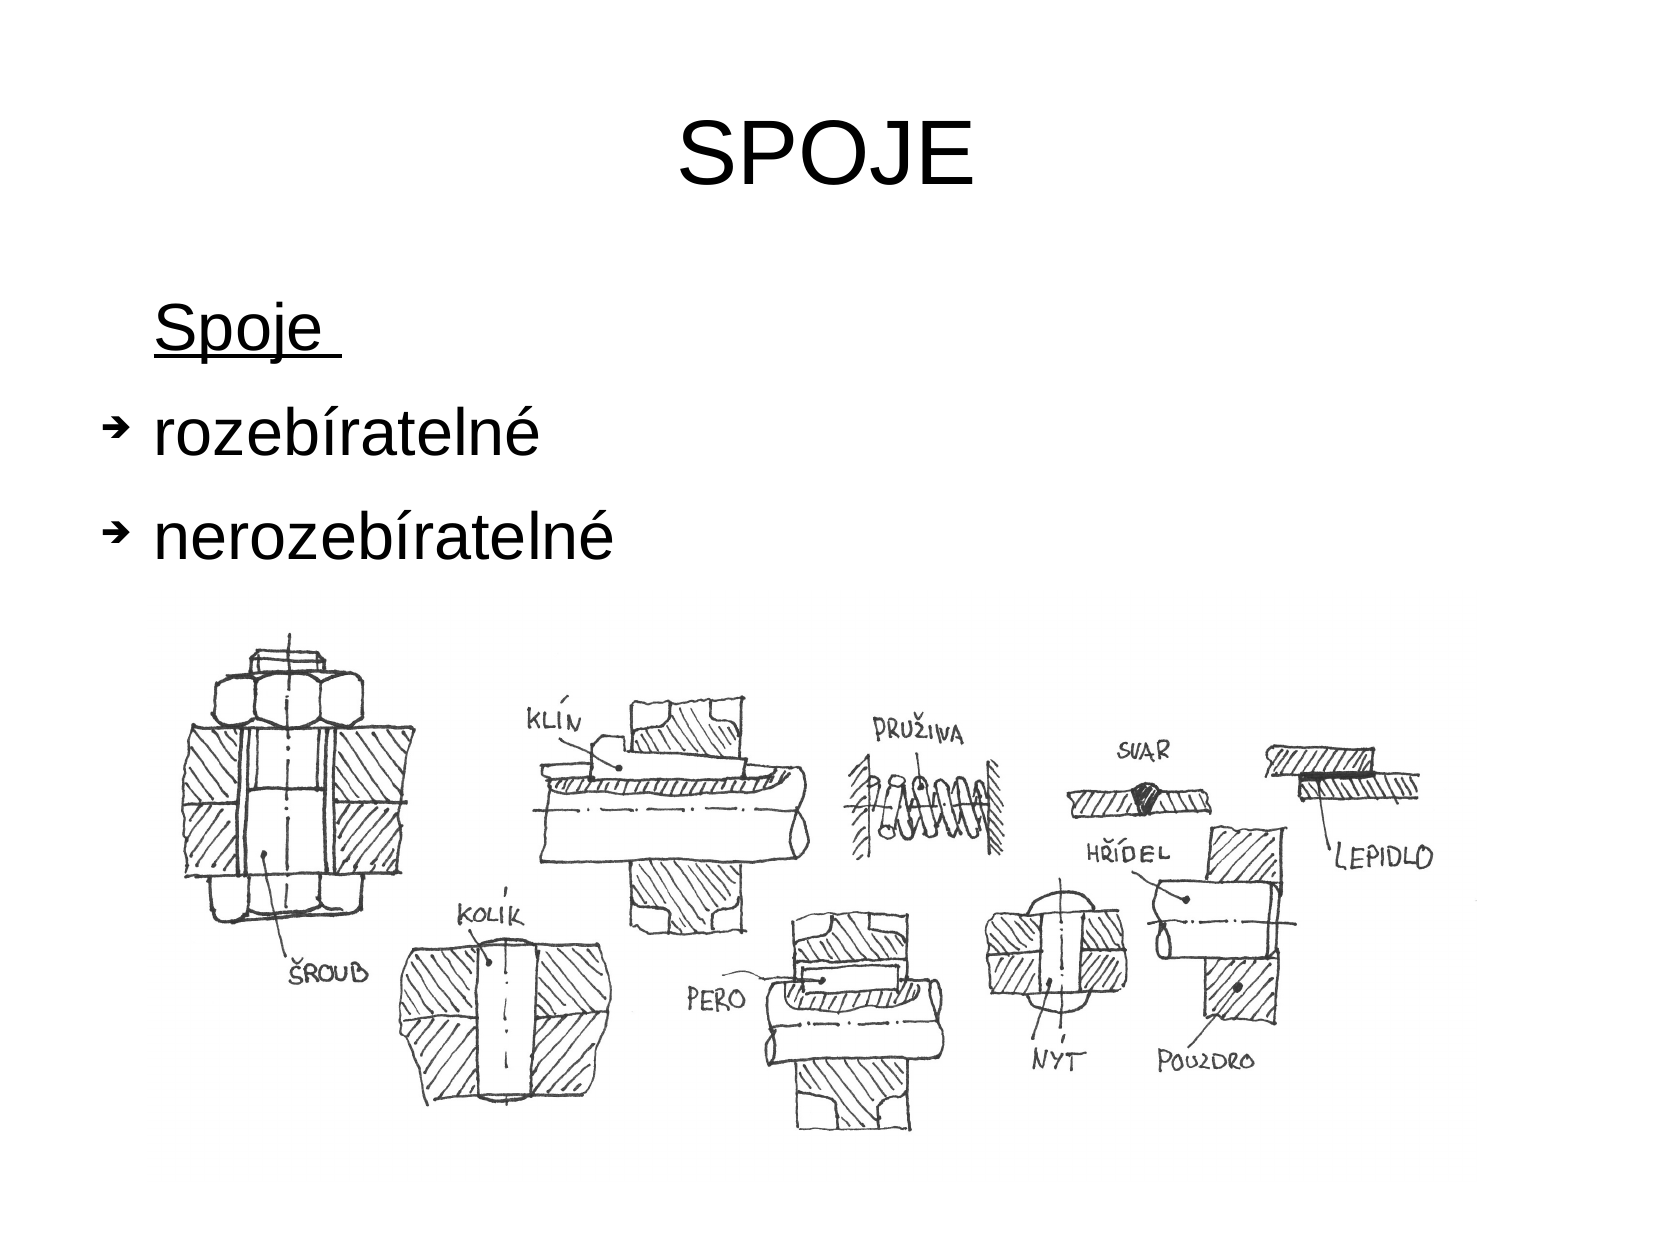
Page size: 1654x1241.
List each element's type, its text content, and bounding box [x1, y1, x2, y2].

picture [147, 590, 1477, 1182]
title SPOJE [82, 49, 1571, 257]
list Spoje rozebíratelné nerozebíratelné [82, 290, 809, 1109]
